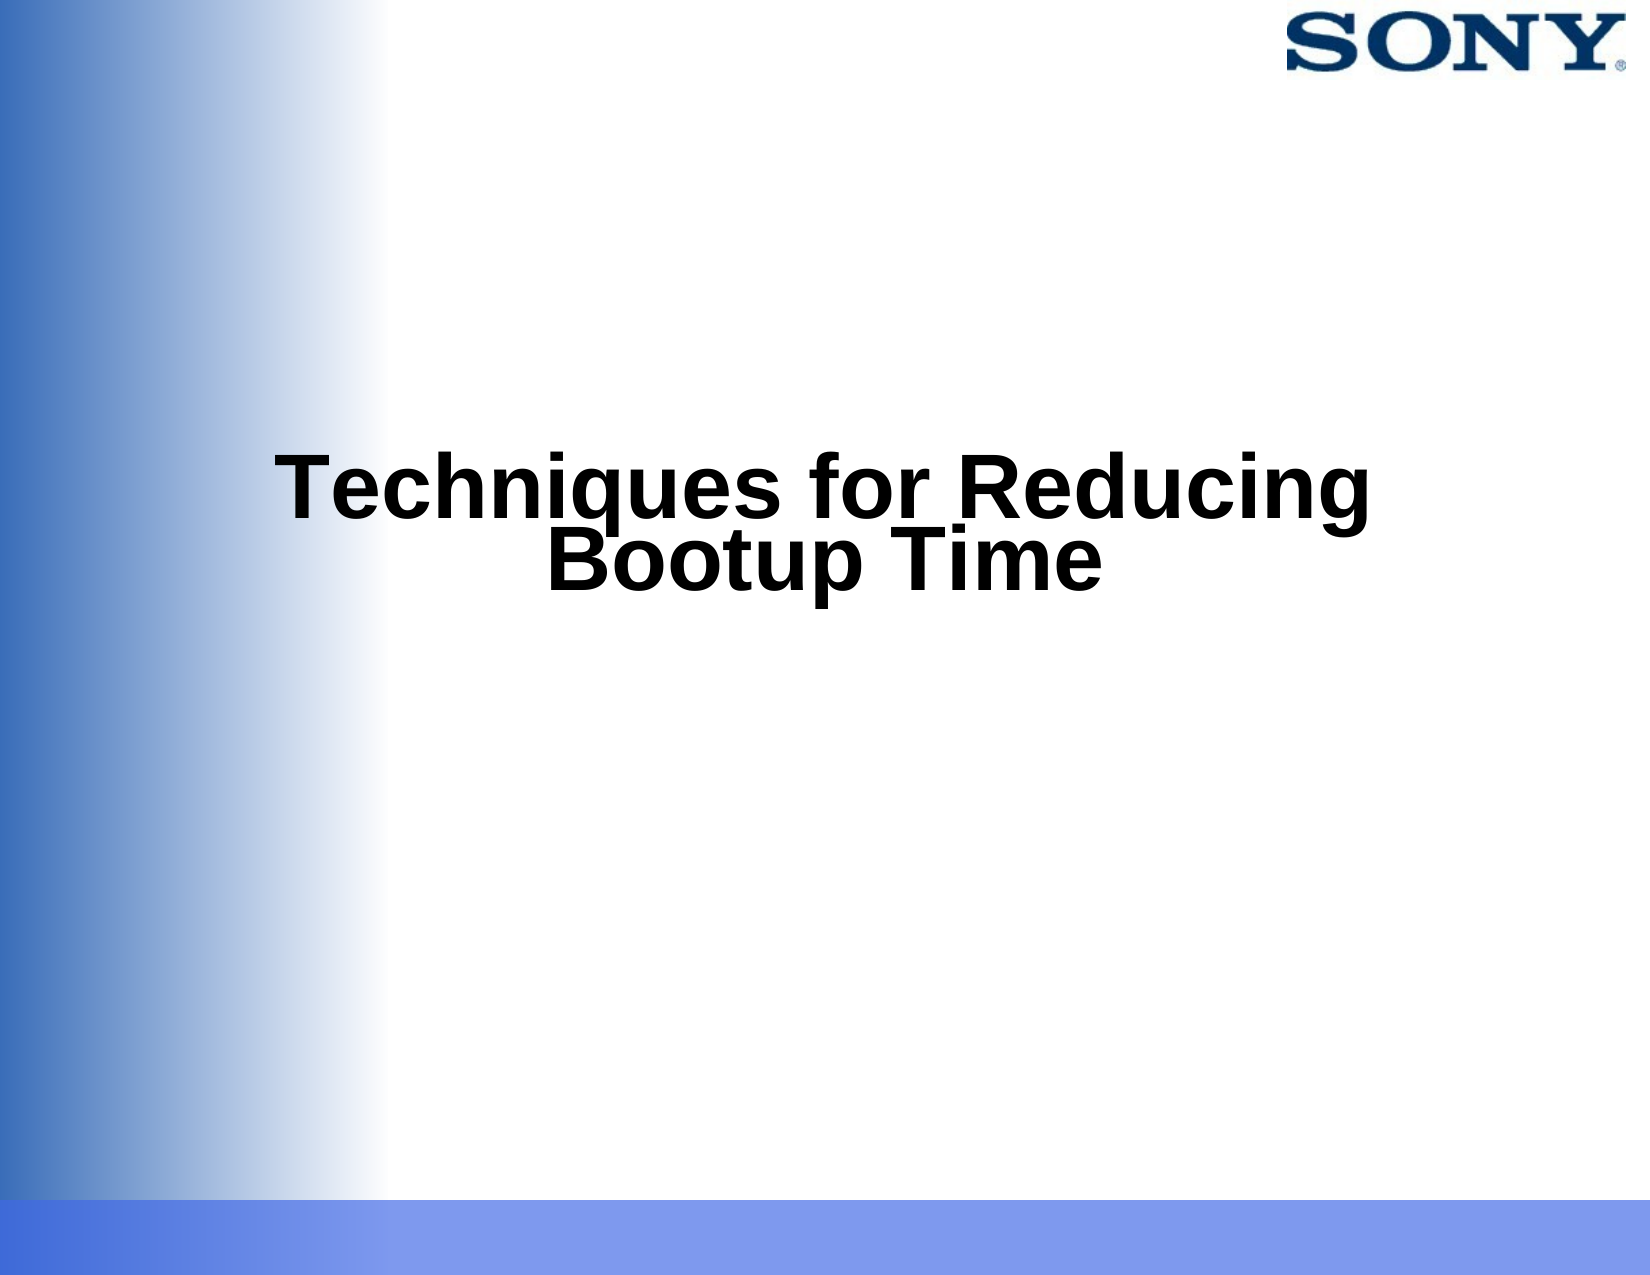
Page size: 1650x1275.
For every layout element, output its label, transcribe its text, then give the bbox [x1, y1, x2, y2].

picture [1287, 0, 1626, 80]
title Techniques for Reducing Bootup Time [123, 396, 1527, 670]
